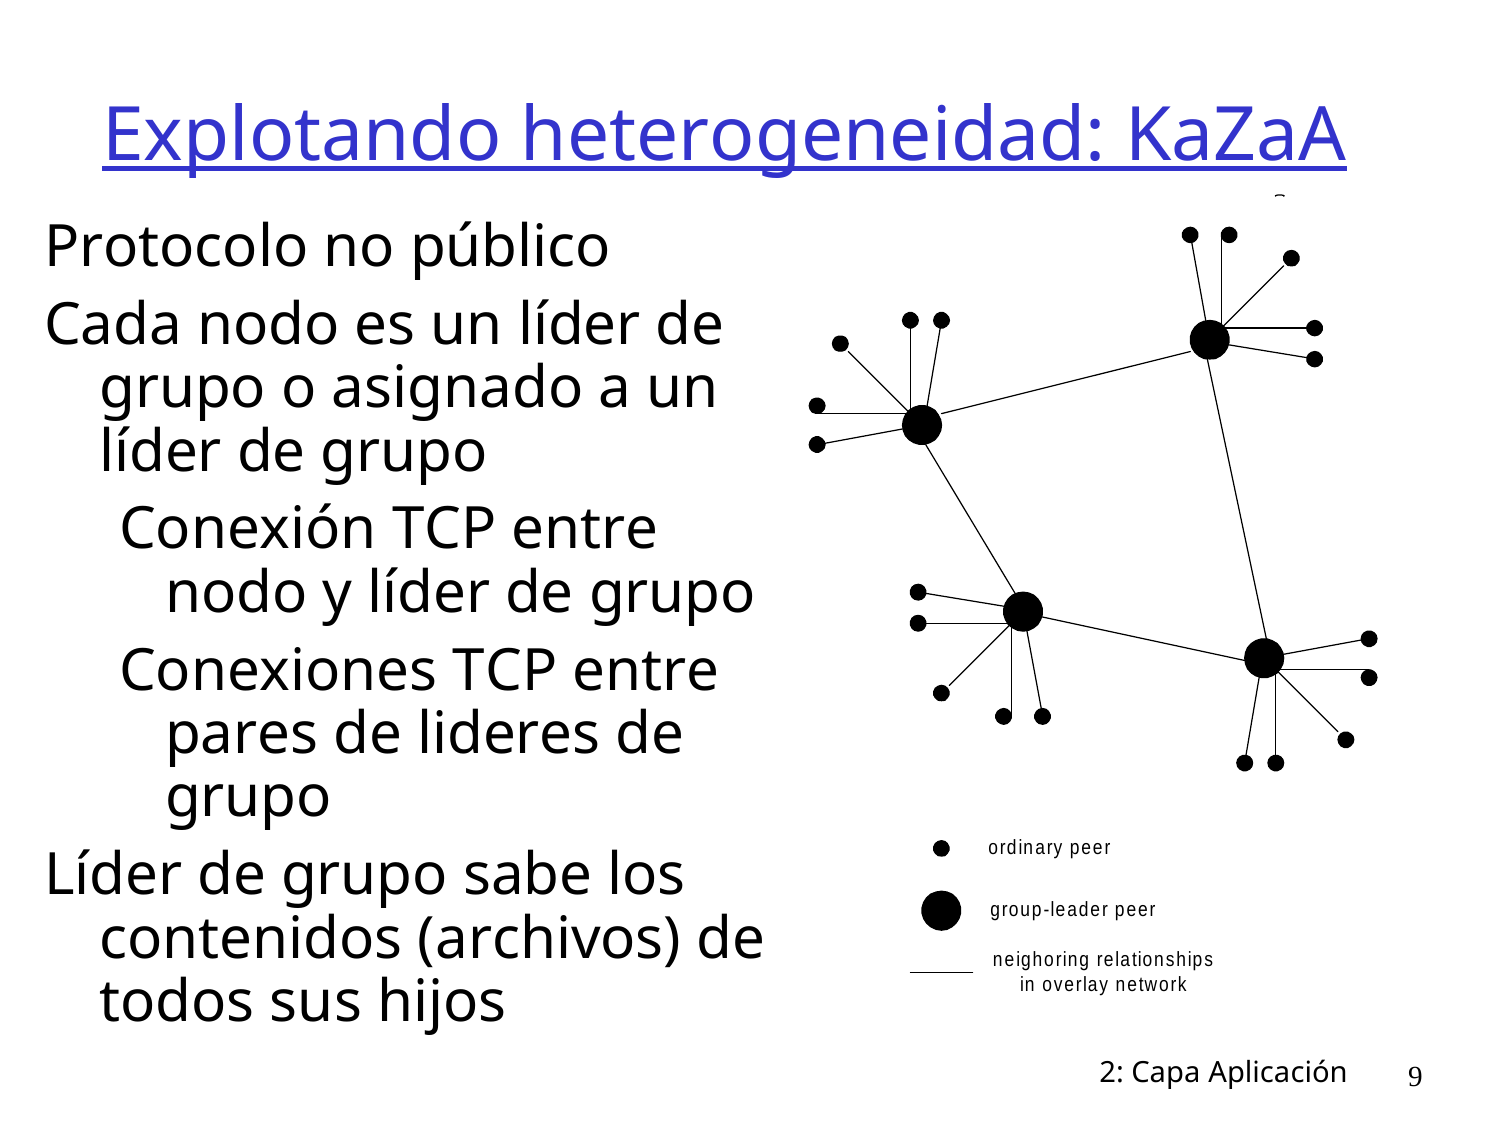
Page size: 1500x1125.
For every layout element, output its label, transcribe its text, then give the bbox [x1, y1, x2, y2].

title Explotando heterogeneidad: KaZaA [87, 37, 1463, 225]
list Protocolo no público Cada nodo es un líder de grupo o asignado a un líder de grupo Conexión TCP entre nodo y líder de grupo Conexiones TCP entre pares de lideres de grupo Líder de grupo sabe los contenidos (archivos) de todos sus hijos [29, 207, 788, 1122]
chart [806, 192, 1380, 999]
